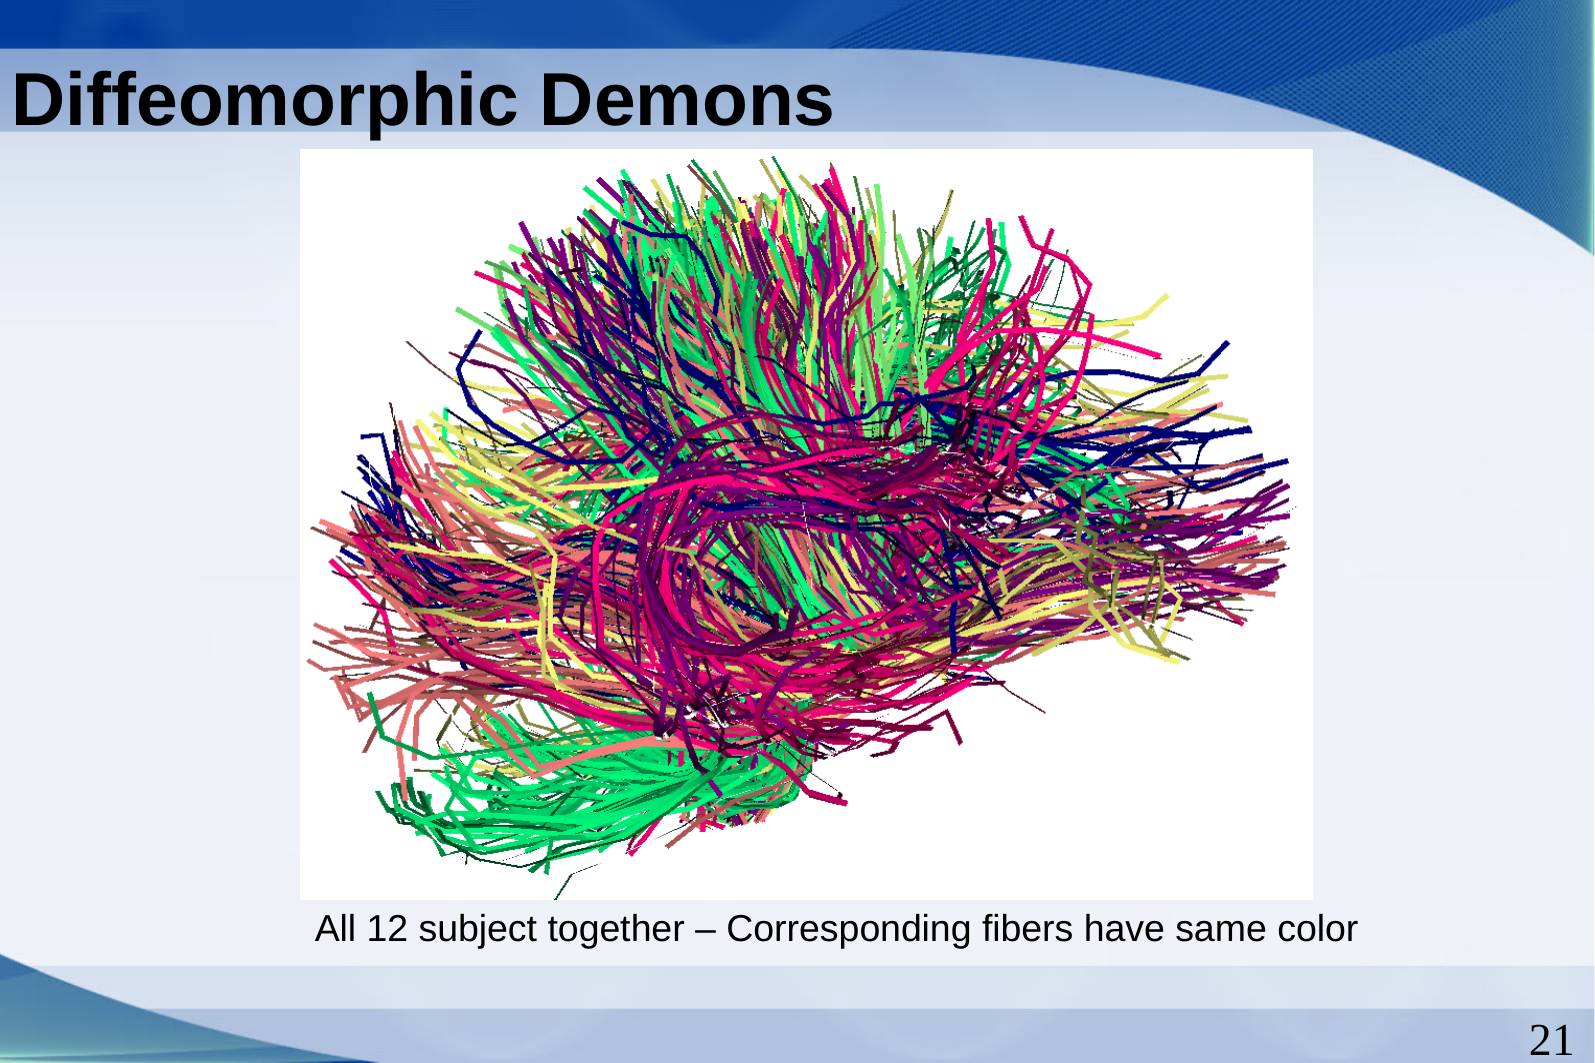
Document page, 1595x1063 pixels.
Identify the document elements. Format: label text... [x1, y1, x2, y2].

title Diffeomorphic Demons [11, 0, 1501, 200]
picture [0, 0, 1595, 1063]
text_box All 12 subject together – Corresponding fibers have same color [300, 900, 1374, 957]
